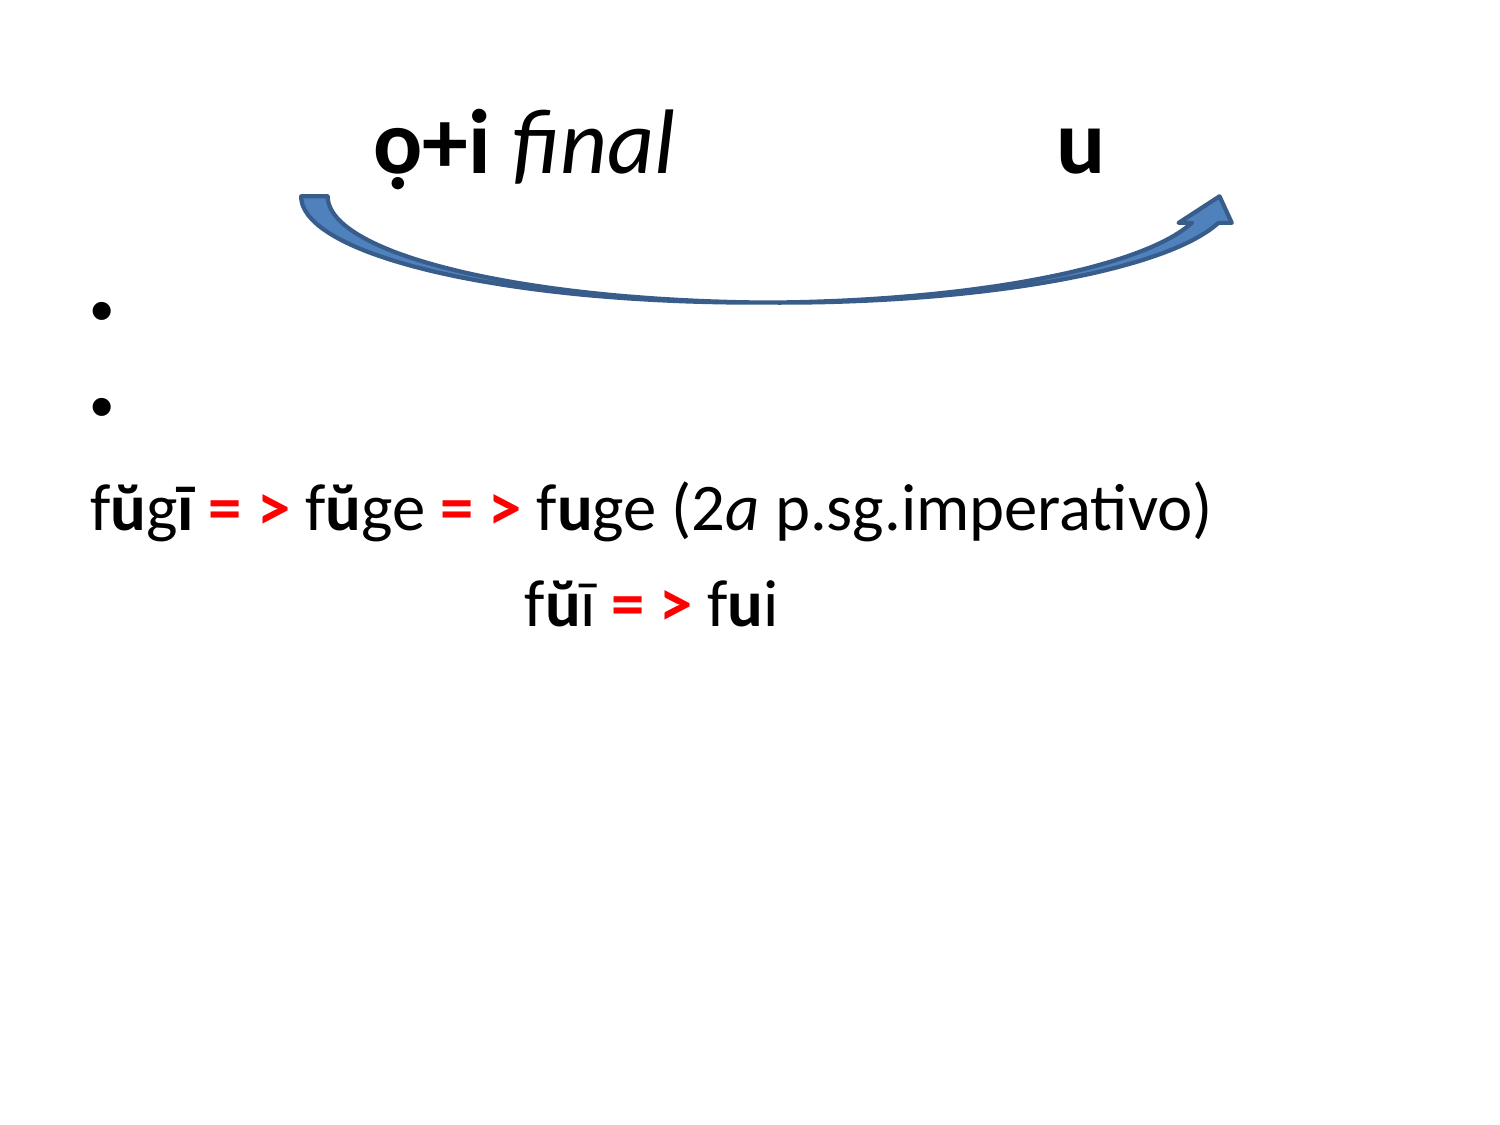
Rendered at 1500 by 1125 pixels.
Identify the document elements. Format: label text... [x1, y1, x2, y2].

text_box [301, 196, 1232, 303]
list fŭgī = > fŭge = > fuge (2a p.sg.imperativo) fŭī = > fui [75, 262, 1426, 1005]
list fŭgī = > fŭge = > fuge (2a p.sg.imperativo) fŭī = > fui [428, 262, 1106, 302]
title ọ+i final u [64, 42, 1415, 231]
